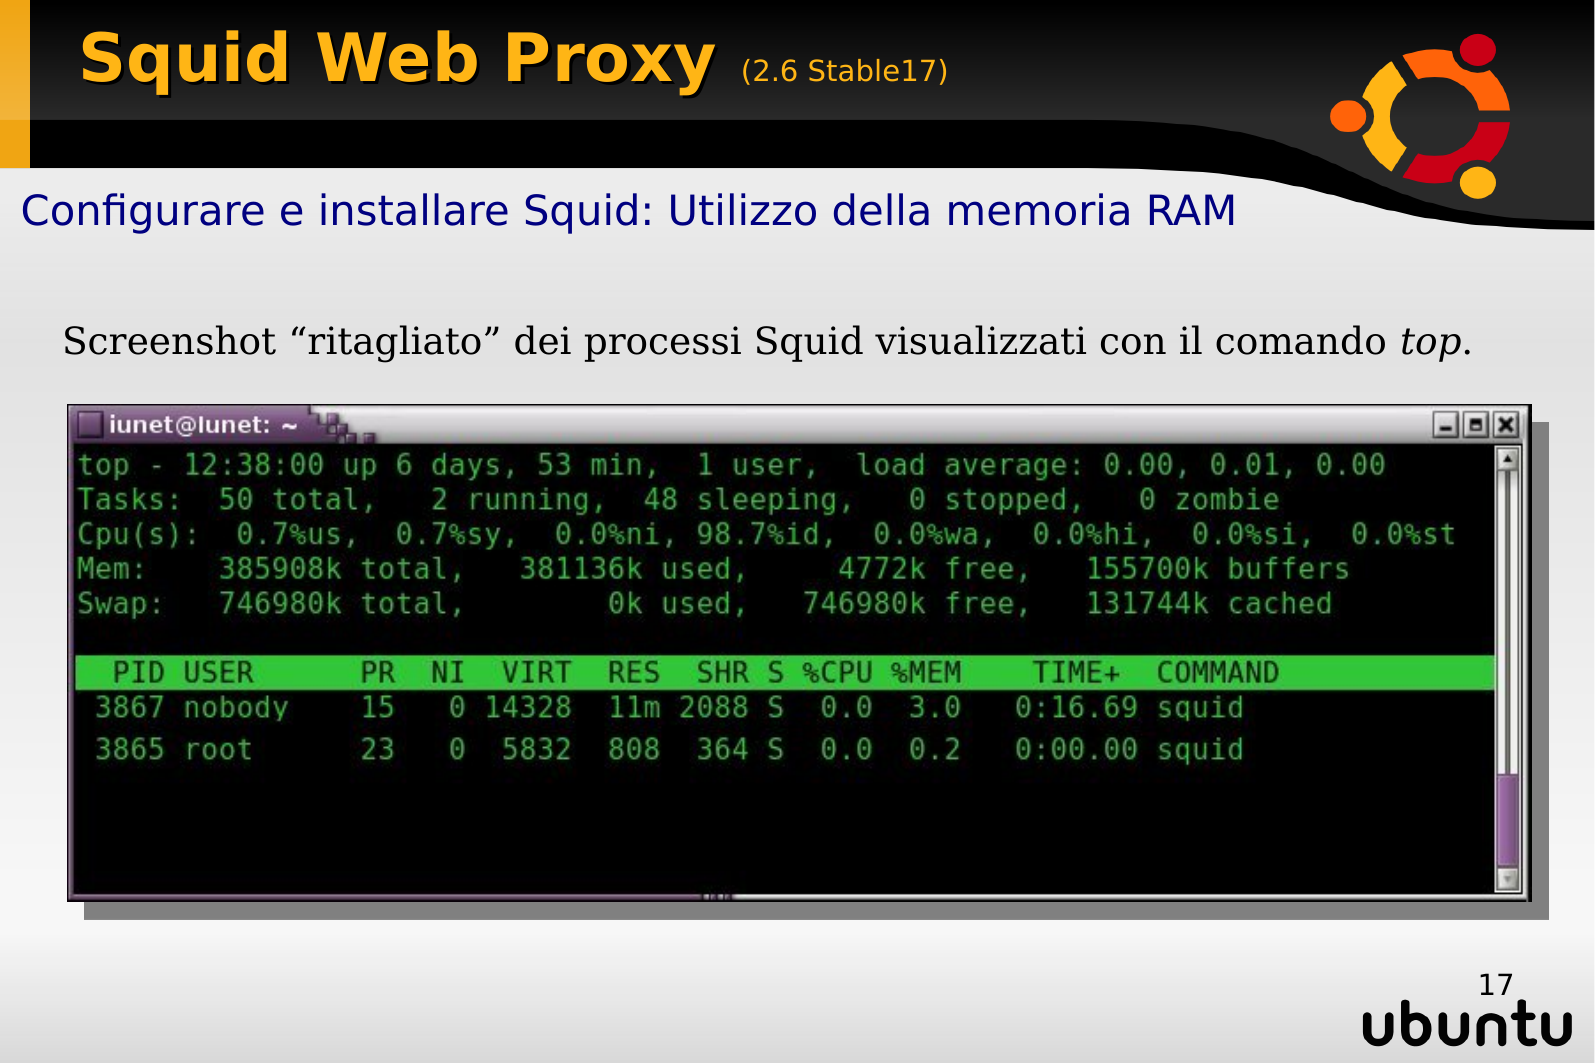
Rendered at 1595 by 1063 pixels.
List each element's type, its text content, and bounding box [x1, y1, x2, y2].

picture [0, 0, 1595, 1063]
text_box Configurare e installare Squid: Utilizzo della memoria RAM [17, 178, 1554, 243]
text_box Squid Web Proxy (2.6 Stable17) [23, 11, 1004, 105]
text_box Screenshot “ritagliato” dei processi Squid visualizzati con il comando top. [59, 290, 1536, 1002]
